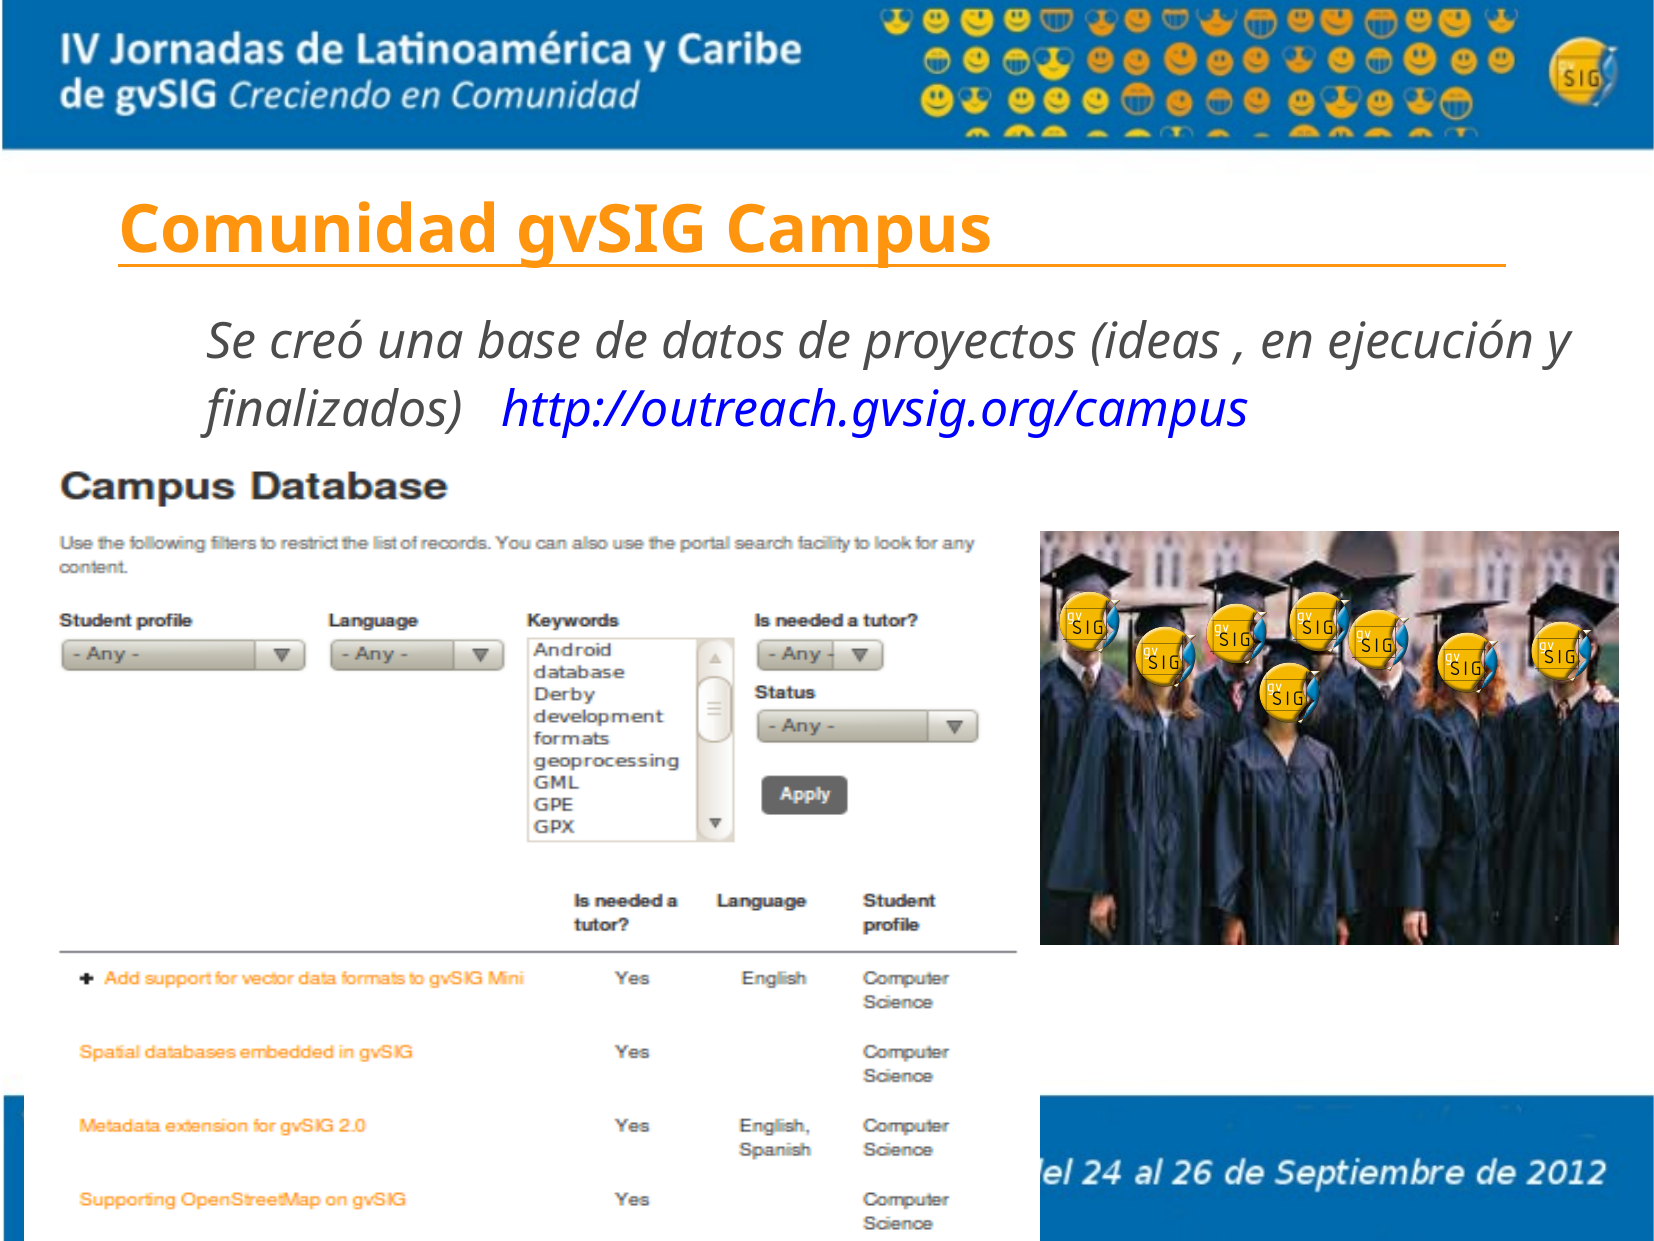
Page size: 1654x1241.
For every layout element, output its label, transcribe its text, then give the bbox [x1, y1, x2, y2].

title Comunidad gvSIG Campus [118, 187, 1607, 266]
picture [1, 0, 1654, 1241]
text_box Se creó una base de datos de proyectos (ideas , en ejecución y finalizados) http://outreach.gvsig.org/campus [206, 314, 1654, 432]
